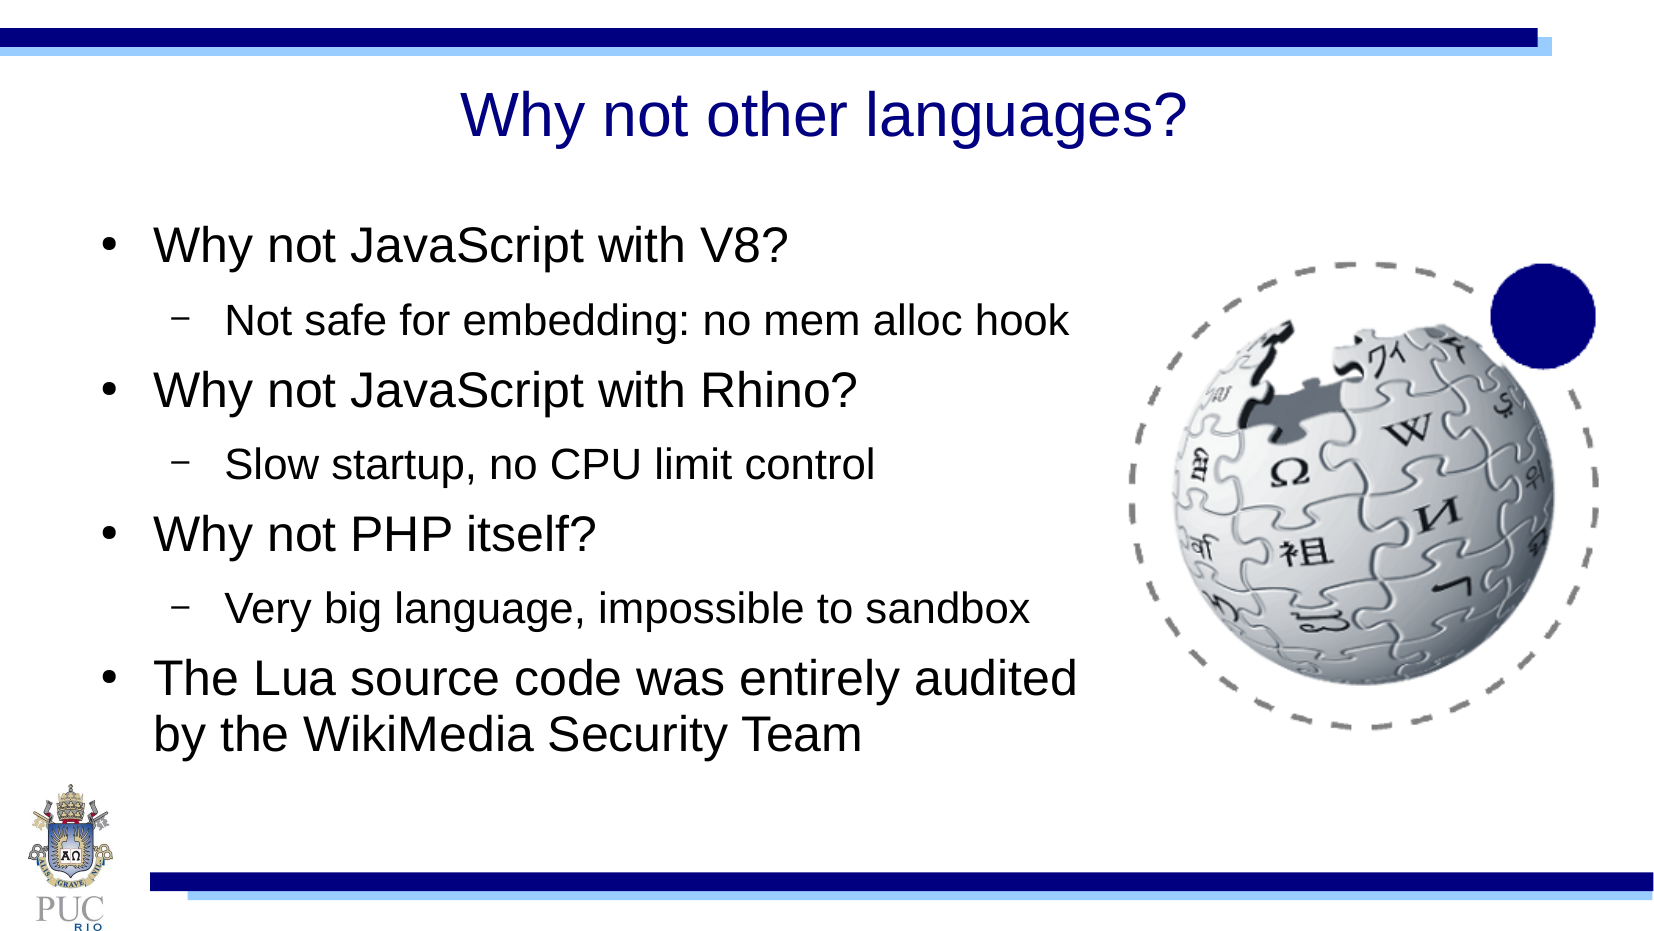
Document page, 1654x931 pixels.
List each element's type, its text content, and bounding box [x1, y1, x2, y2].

picture [28, 784, 113, 931]
picture [1087, 214, 1624, 751]
title Why not other languages? [37, 37, 1613, 193]
list Why not JavaScript with V8? Not safe for embedding: no mem alloc hook Why not JavaScript with Rhino? Slow startup, no CPU limit control Why not PHP itself? Very big language, impossible to sandbox The Lua source code was entirely audited by the WikiMedia Security Team [82, 217, 1126, 763]
